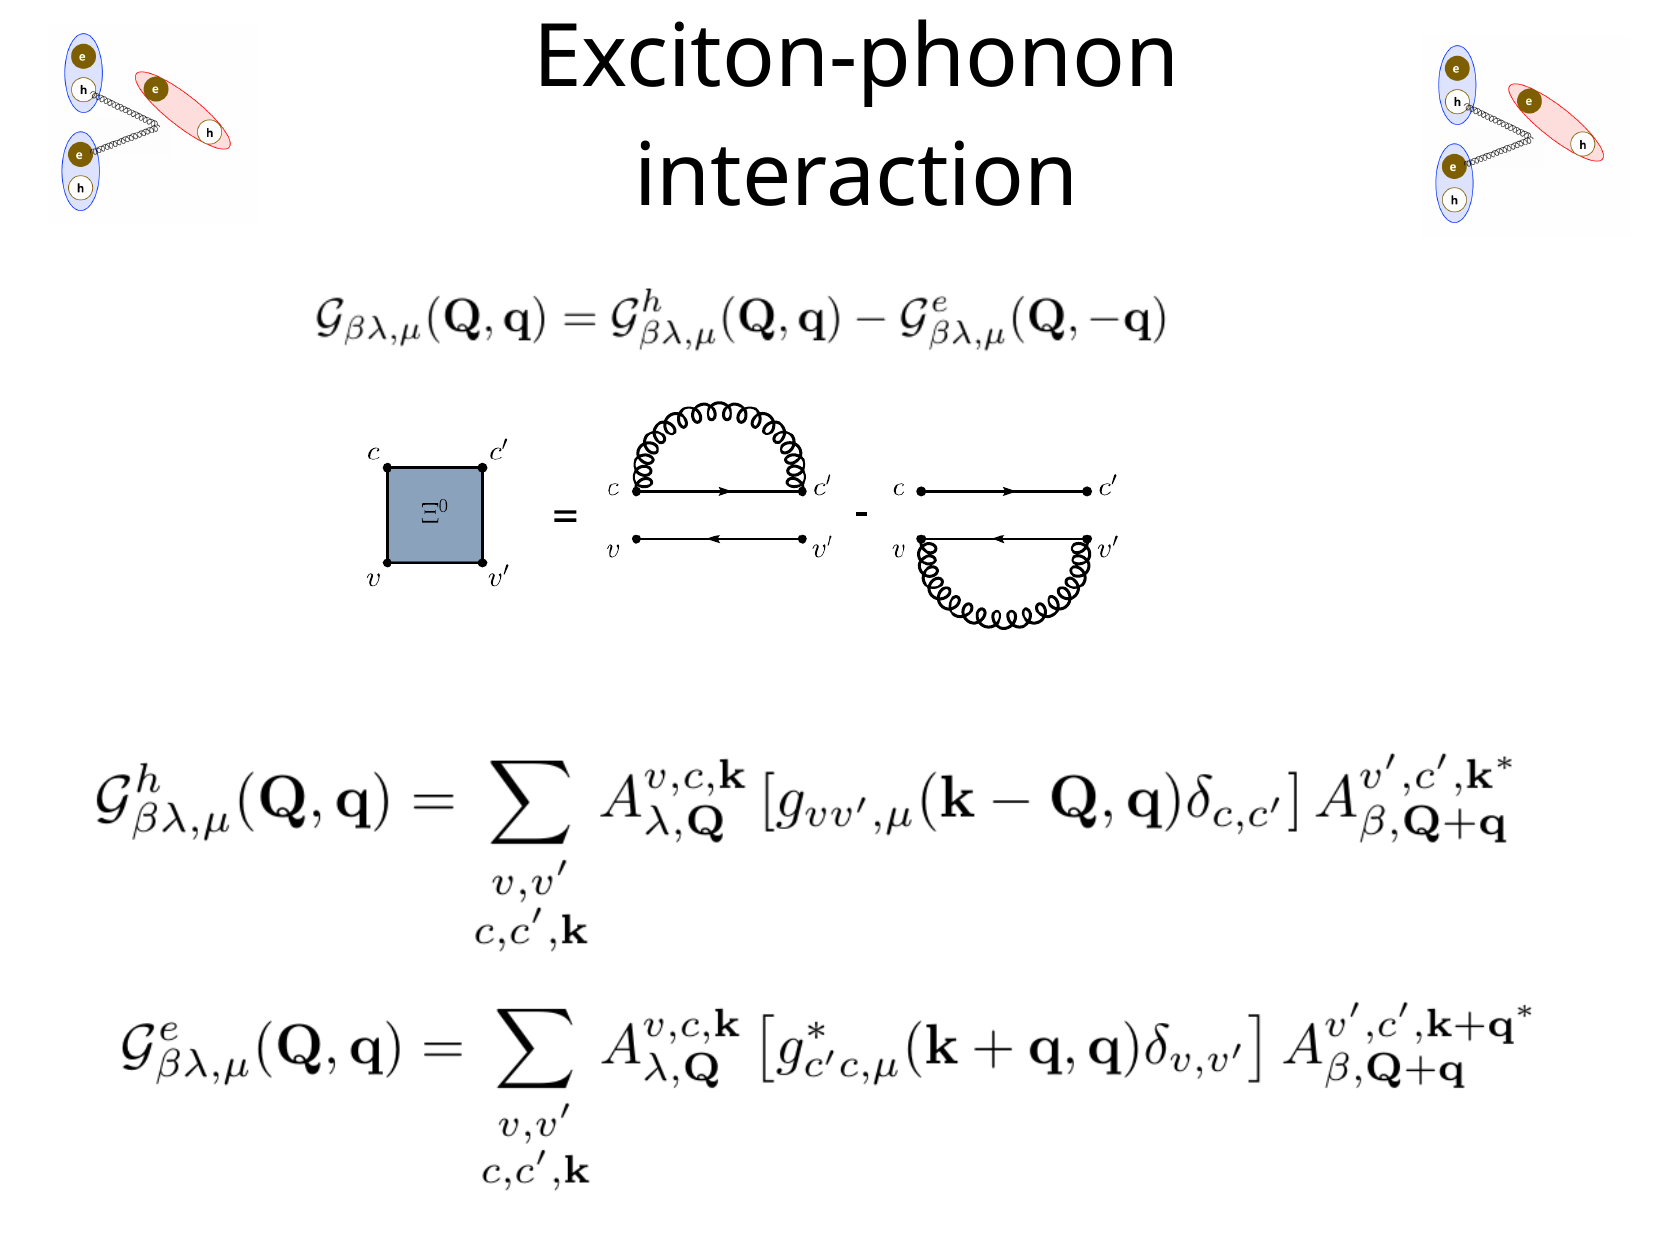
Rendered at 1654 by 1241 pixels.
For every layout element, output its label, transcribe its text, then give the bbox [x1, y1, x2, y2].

title Exciton-phonon interaction [330, 23, 1382, 201]
picture [47, 23, 257, 225]
picture [106, 978, 1536, 1193]
picture [1421, 35, 1630, 237]
picture [342, 382, 1146, 638]
picture [70, 720, 1539, 957]
picture [248, 263, 1193, 374]
